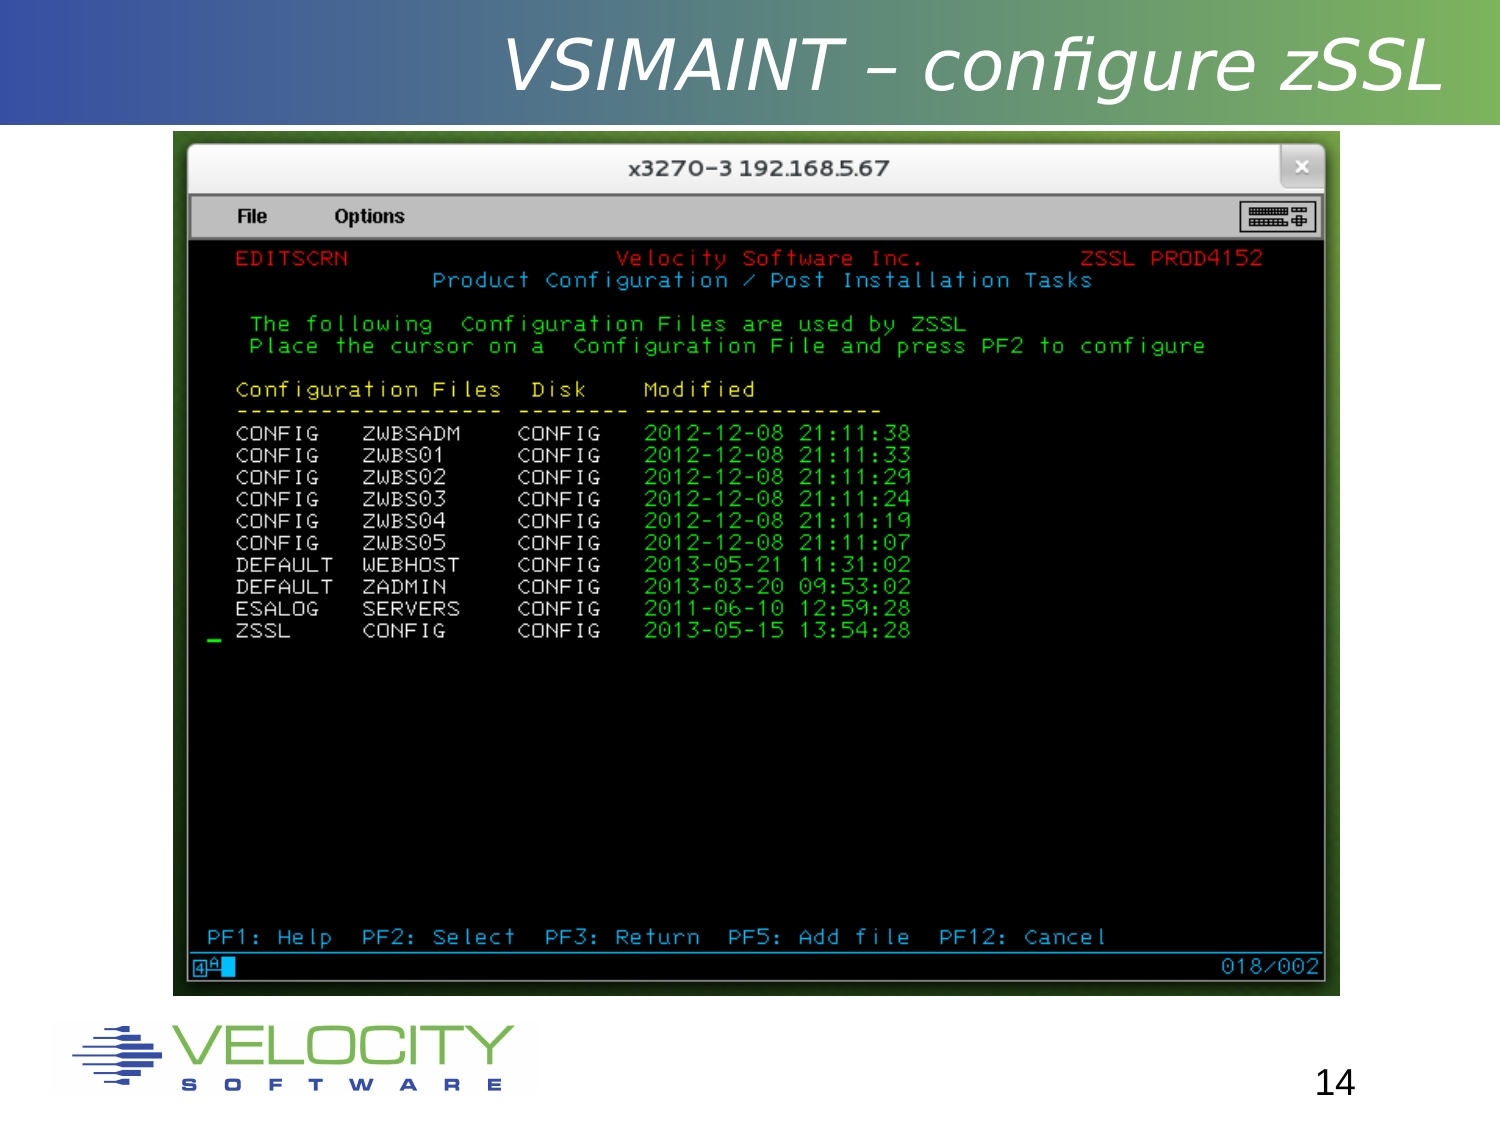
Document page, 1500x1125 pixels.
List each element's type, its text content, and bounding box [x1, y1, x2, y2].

picture [50, 1021, 538, 1094]
picture [173, 131, 1340, 997]
title VSIMAINT – configure zSSL [62, 12, 1463, 113]
